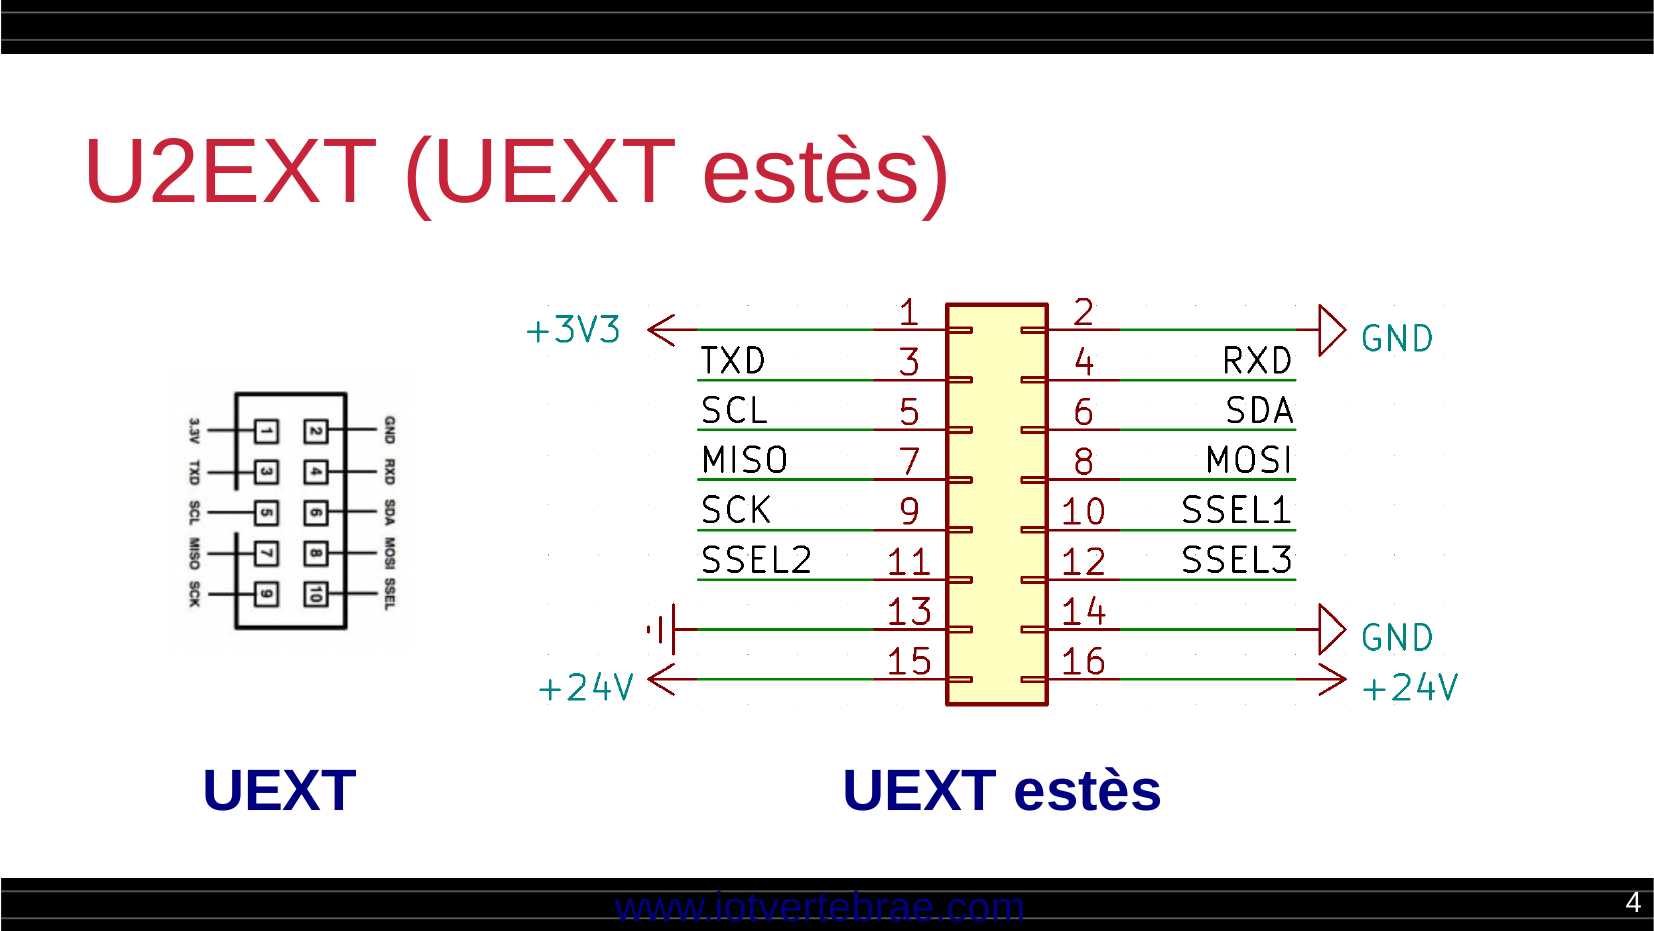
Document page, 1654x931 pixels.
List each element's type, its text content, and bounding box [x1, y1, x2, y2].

text_box UEXT estès [827, 750, 1276, 830]
picture [1, 878, 600, 931]
title U2EXT (UEXT estès) [82, 92, 1571, 249]
text_box UEXT [187, 750, 373, 830]
picture [1351, 878, 1654, 931]
picture [1, 0, 1654, 54]
text_box www.iotvertebrae.com [600, 876, 1351, 931]
picture [175, 375, 413, 652]
picture [525, 298, 1465, 713]
